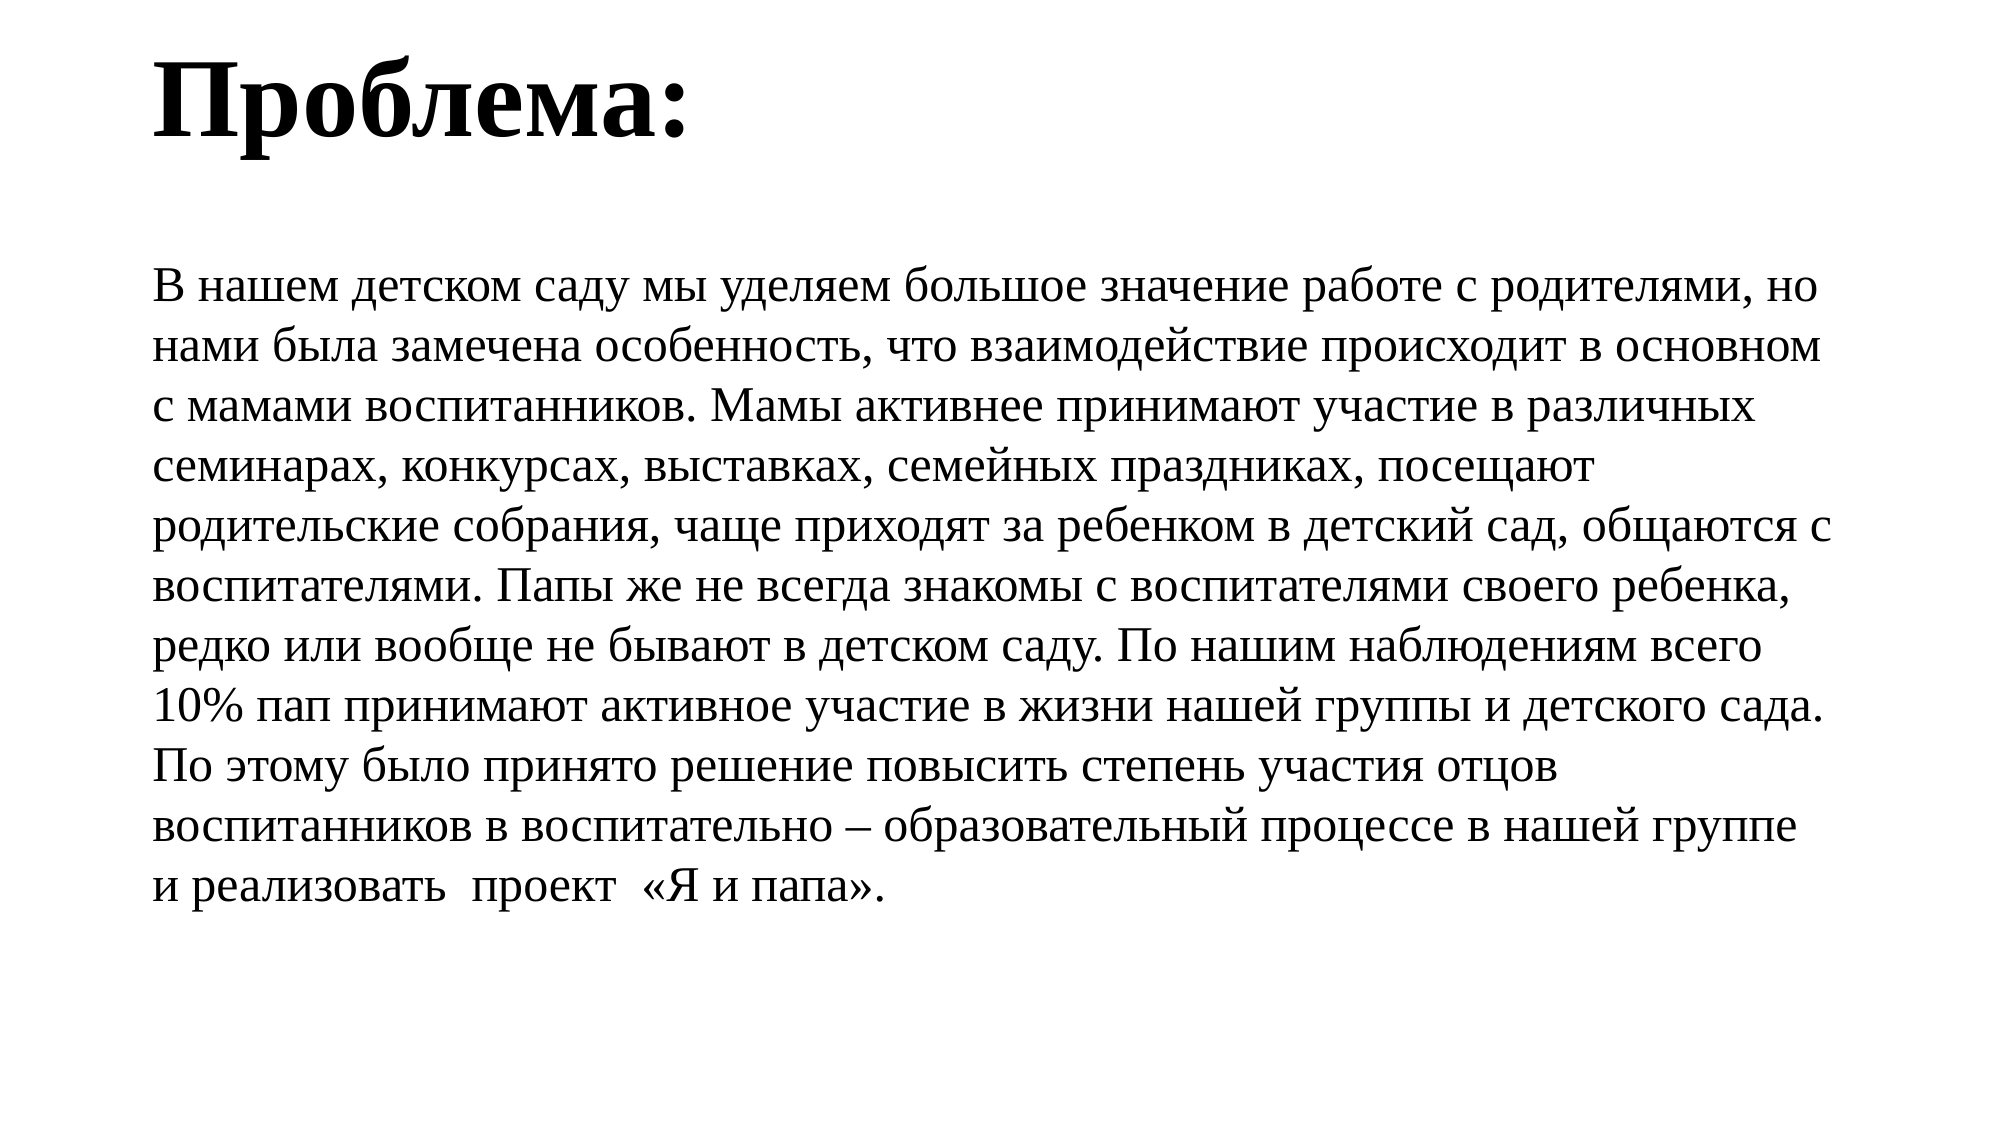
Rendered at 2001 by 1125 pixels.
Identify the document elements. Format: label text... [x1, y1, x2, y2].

list В нашем детском саду мы уделяем большое значение работе с родителями, но нами была замечена особенность, что взаимодействие происходит в основном с мамами воспитанников. Мамы активнее принимают участие в различных семинарах, конкурсах, выставках, семейных праздниках, посещают родительские собрания, чаще приходят за ребенком в детский сад, общаются с воспитателями. Папы же не всегда знакомы с воспитателями своего ребенка, редко или вообще не бывают в детском саду. По нашим наблюдениям всего 10% пап принимают активное участие в жизни нашей группы и детского сада. По этому было принято решение повысить степень участия отцов воспитанников в воспитательно – образовательный процессе в нашей группе и реализовать проект «Я и папа». [137, 244, 1863, 1094]
title Проблема: [137, 31, 1863, 244]
